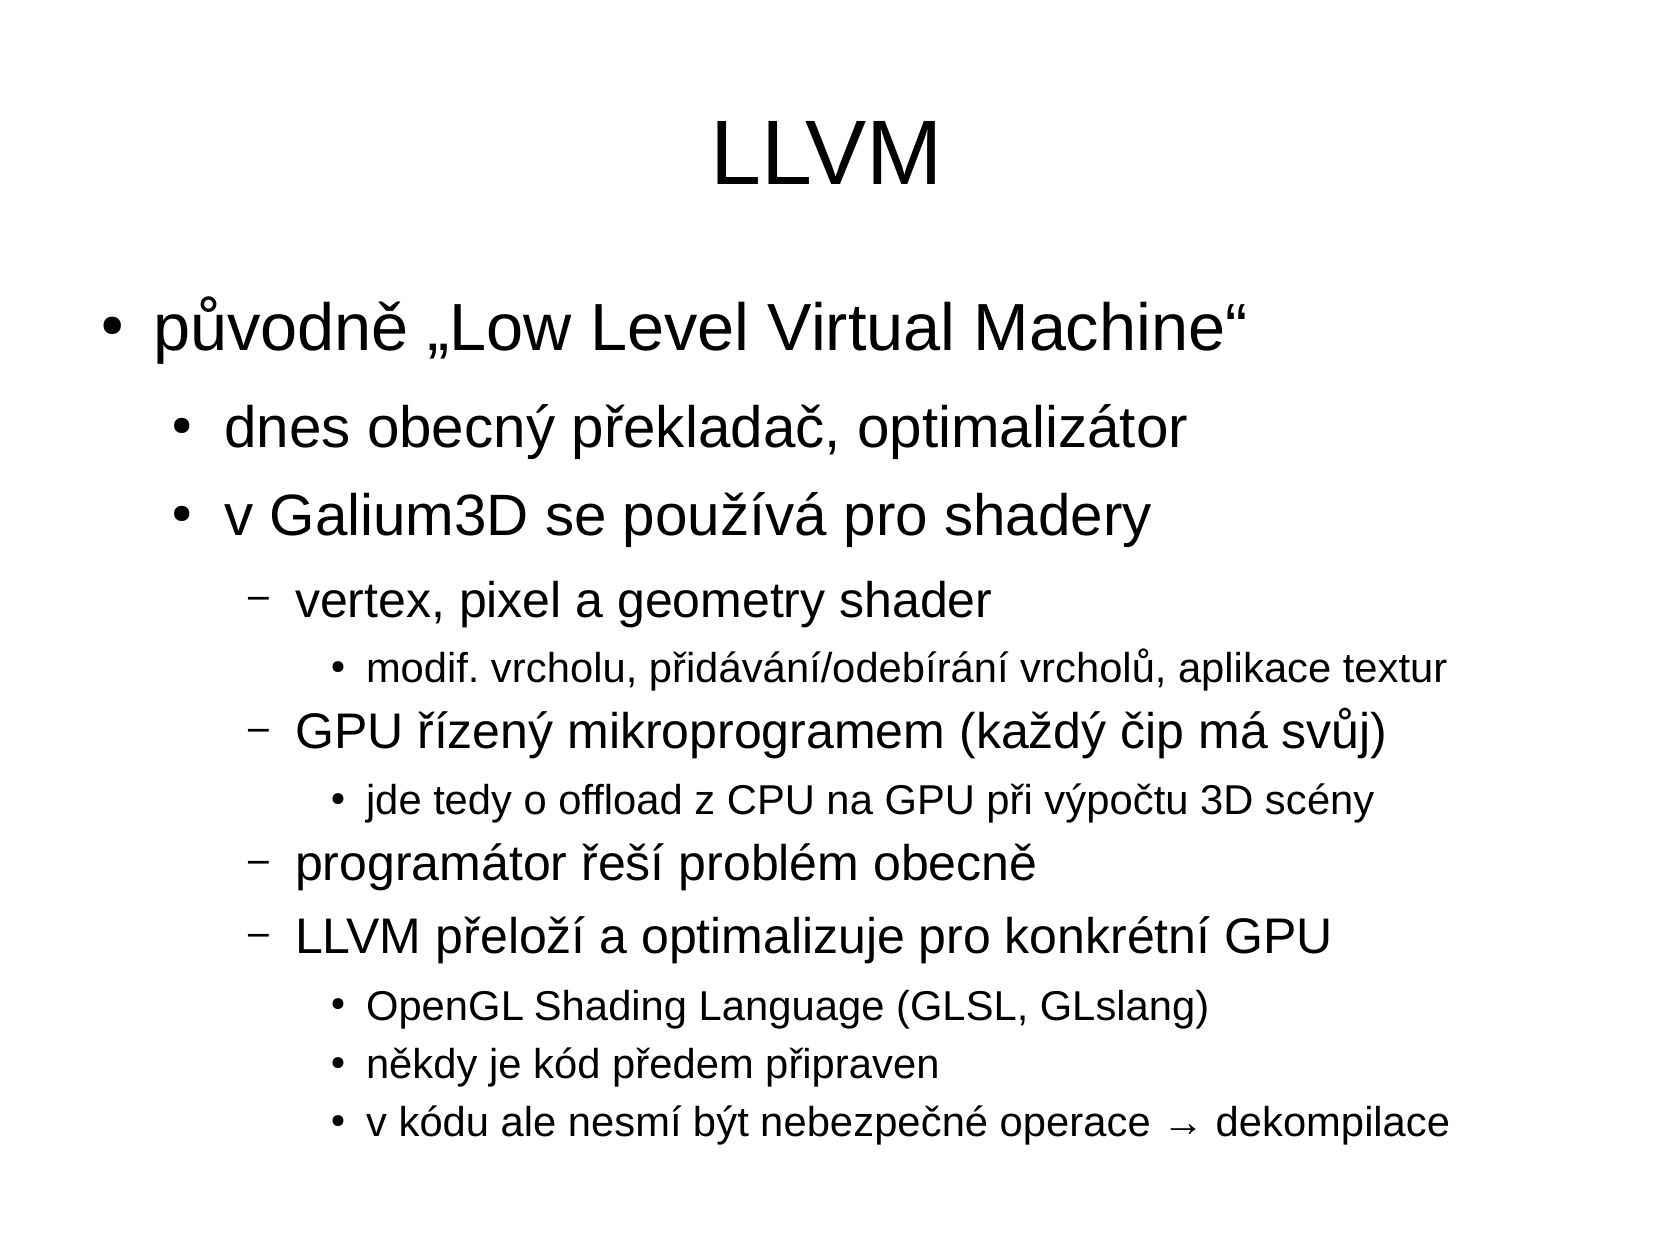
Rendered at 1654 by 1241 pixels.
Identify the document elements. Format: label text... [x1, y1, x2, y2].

list původně „Low Level Virtual Machine“ dnes obecný překladač, optimalizátor v Galium3D se používá pro shadery vertex, pixel a geometry shader modif. vrcholu, přidávání/odebírání vrcholů, aplikace textur GPU řízený mikroprogramem (každý čip má svůj) jde tedy o offload z CPU na GPU při výpočtu 3D scény programátor řeší problém obecně LLVM přeloží a optimalizuje pro konkrétní GPU OpenGL Shading Language (GLSL, GLslang) někdy je kód předem připraven v kódu ale nesmí být nebezpečné operace → dekompilace [82, 290, 1571, 1146]
title LLVM [82, 49, 1571, 257]
